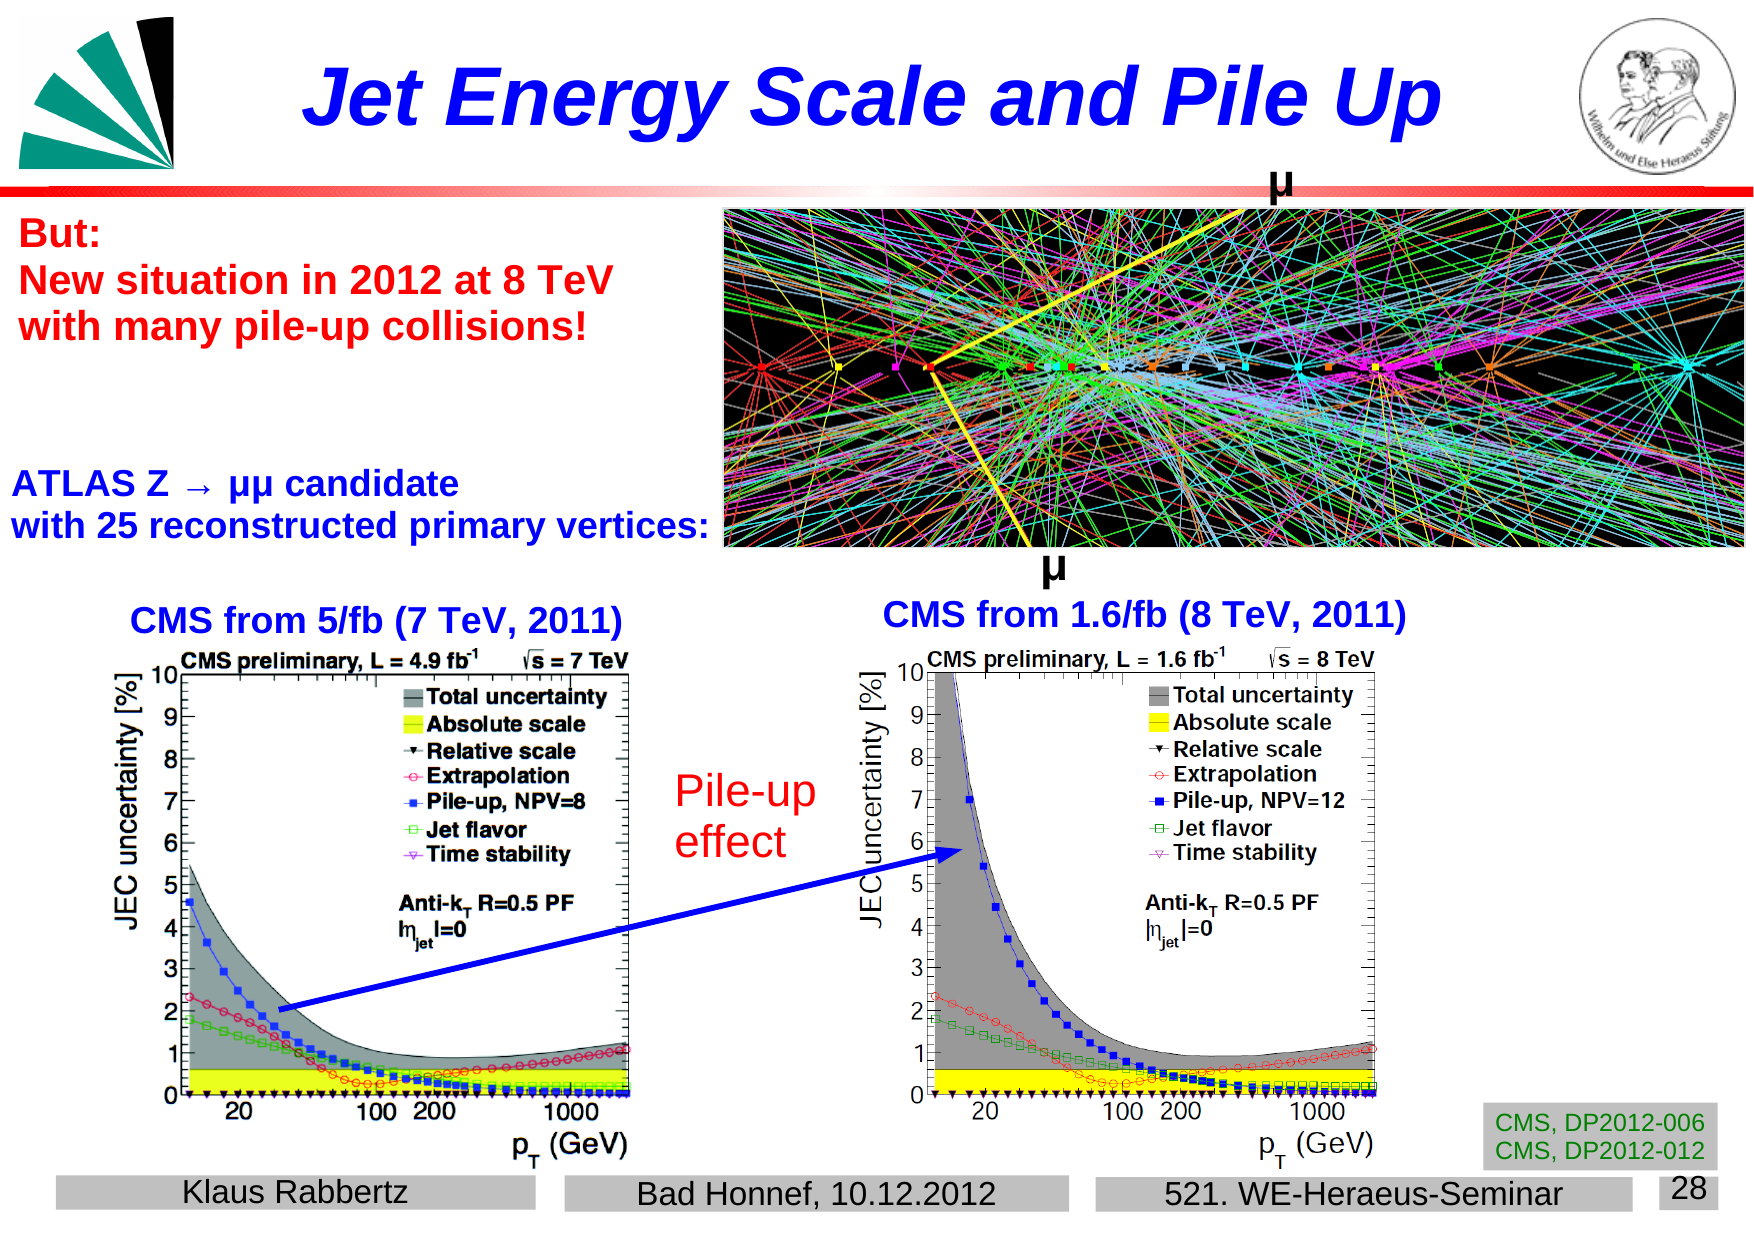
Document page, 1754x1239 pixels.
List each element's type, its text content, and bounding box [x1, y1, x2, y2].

text_box CMS, DP2012-006 CMS, DP2012-012 [1483, 1102, 1718, 1171]
text_box μ [1255, 148, 1308, 216]
text_box CMS from 1.6/fb (8 TeV, 2011) [870, 587, 1420, 642]
text_box ATLAS Z → μμ candidate with 25 reconstructed primary vertices: [0, 456, 723, 557]
text_box CMS from 5/fb (7 TeV, 2011) [118, 593, 636, 648]
title Jet Energy Scale and Pile Up [220, 4, 1525, 190]
text_box Pile-up effect [662, 759, 830, 874]
picture [107, 643, 636, 1171]
picture [19, 17, 174, 171]
picture [848, 645, 1382, 1172]
picture [722, 207, 1746, 548]
picture [1579, 18, 1736, 175]
text_box μ [1028, 533, 1081, 600]
text_box But: New situation in 2012 at 8 TeV with many pile-up collisions! [6, 204, 628, 356]
